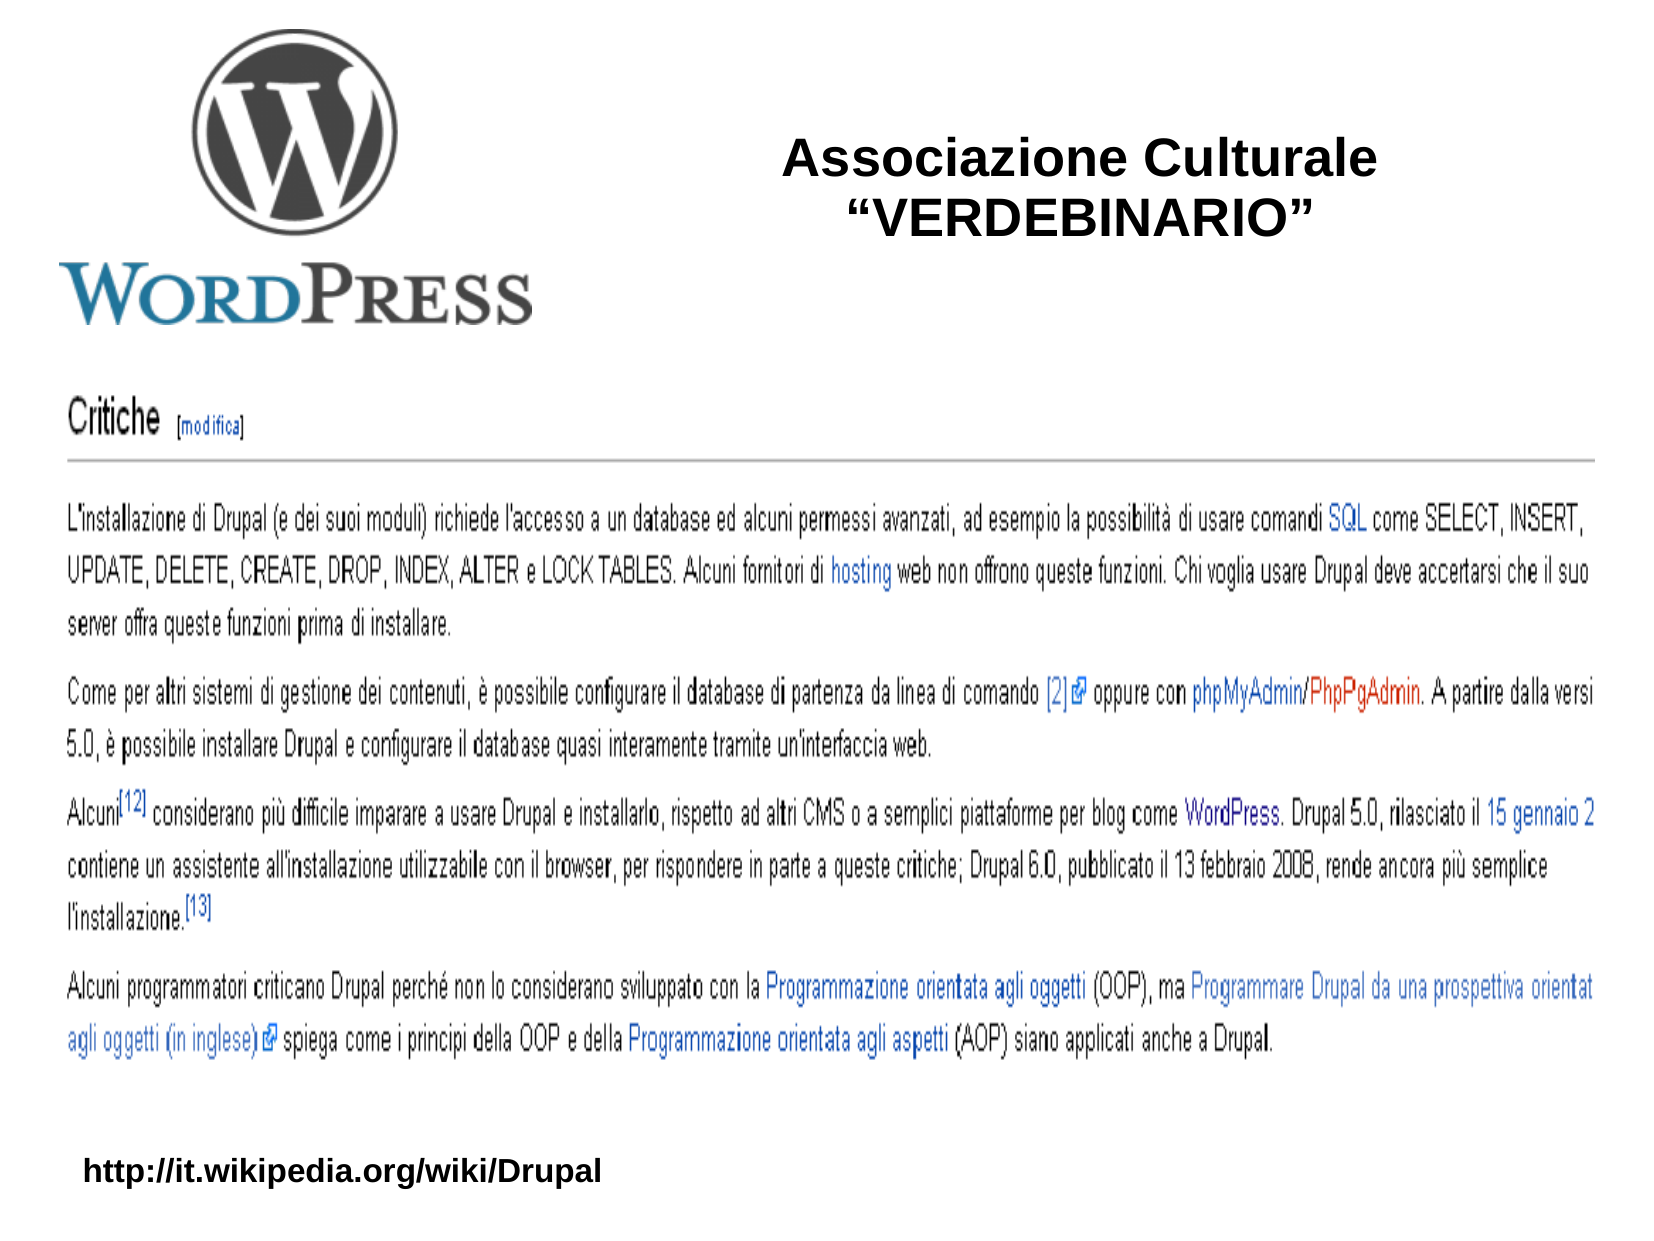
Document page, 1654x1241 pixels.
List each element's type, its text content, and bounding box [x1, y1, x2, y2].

picture [59, 383, 1595, 1093]
title Associazione Culturale “VERDEBINARIO” [590, 50, 1571, 325]
picture [59, 29, 532, 325]
title http://it.wikipedia.org/wiki/Drupal [82, 1122, 1063, 1221]
